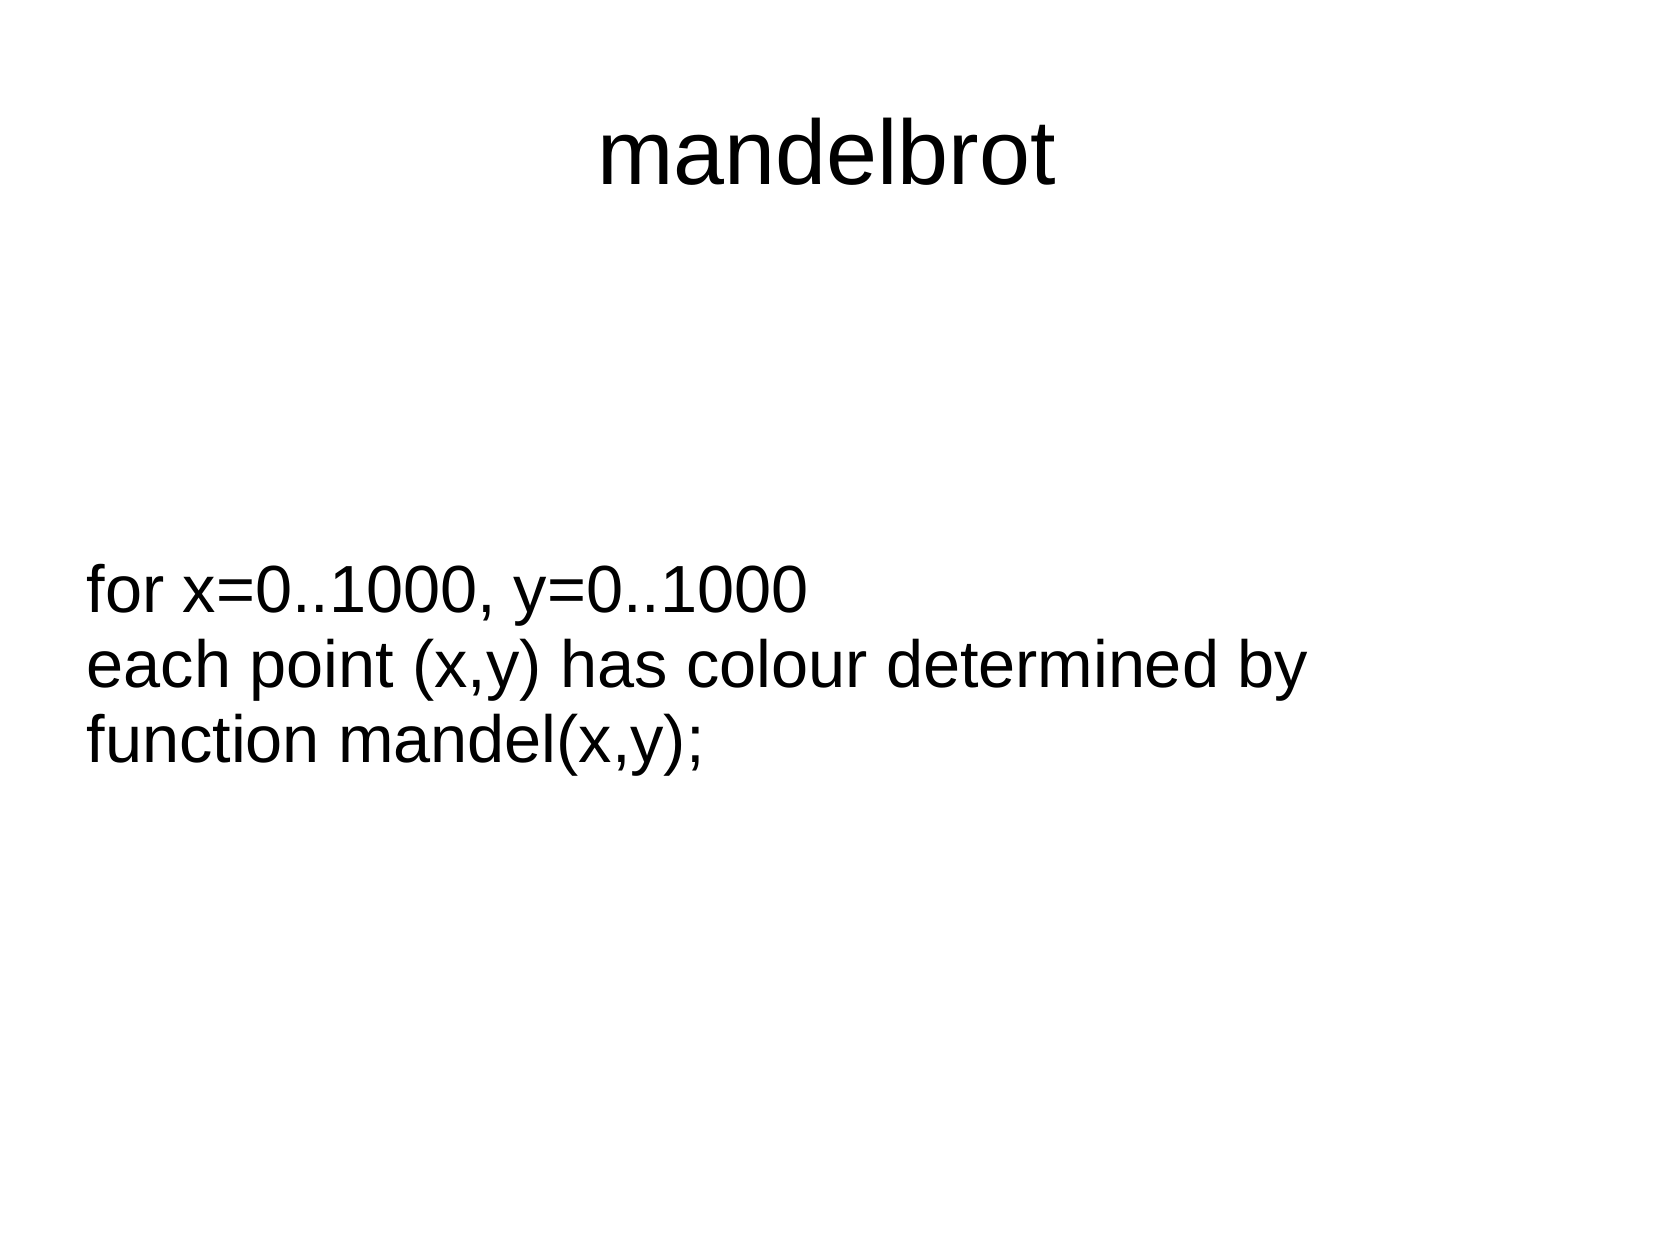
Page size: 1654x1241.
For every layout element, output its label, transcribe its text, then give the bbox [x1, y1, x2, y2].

title mandelbrot [82, 49, 1571, 257]
text_box for x=0..1000, y=0..1000 each point (x,y) has colour determined by function mandel(x,y); [86, 300, 1575, 1104]
